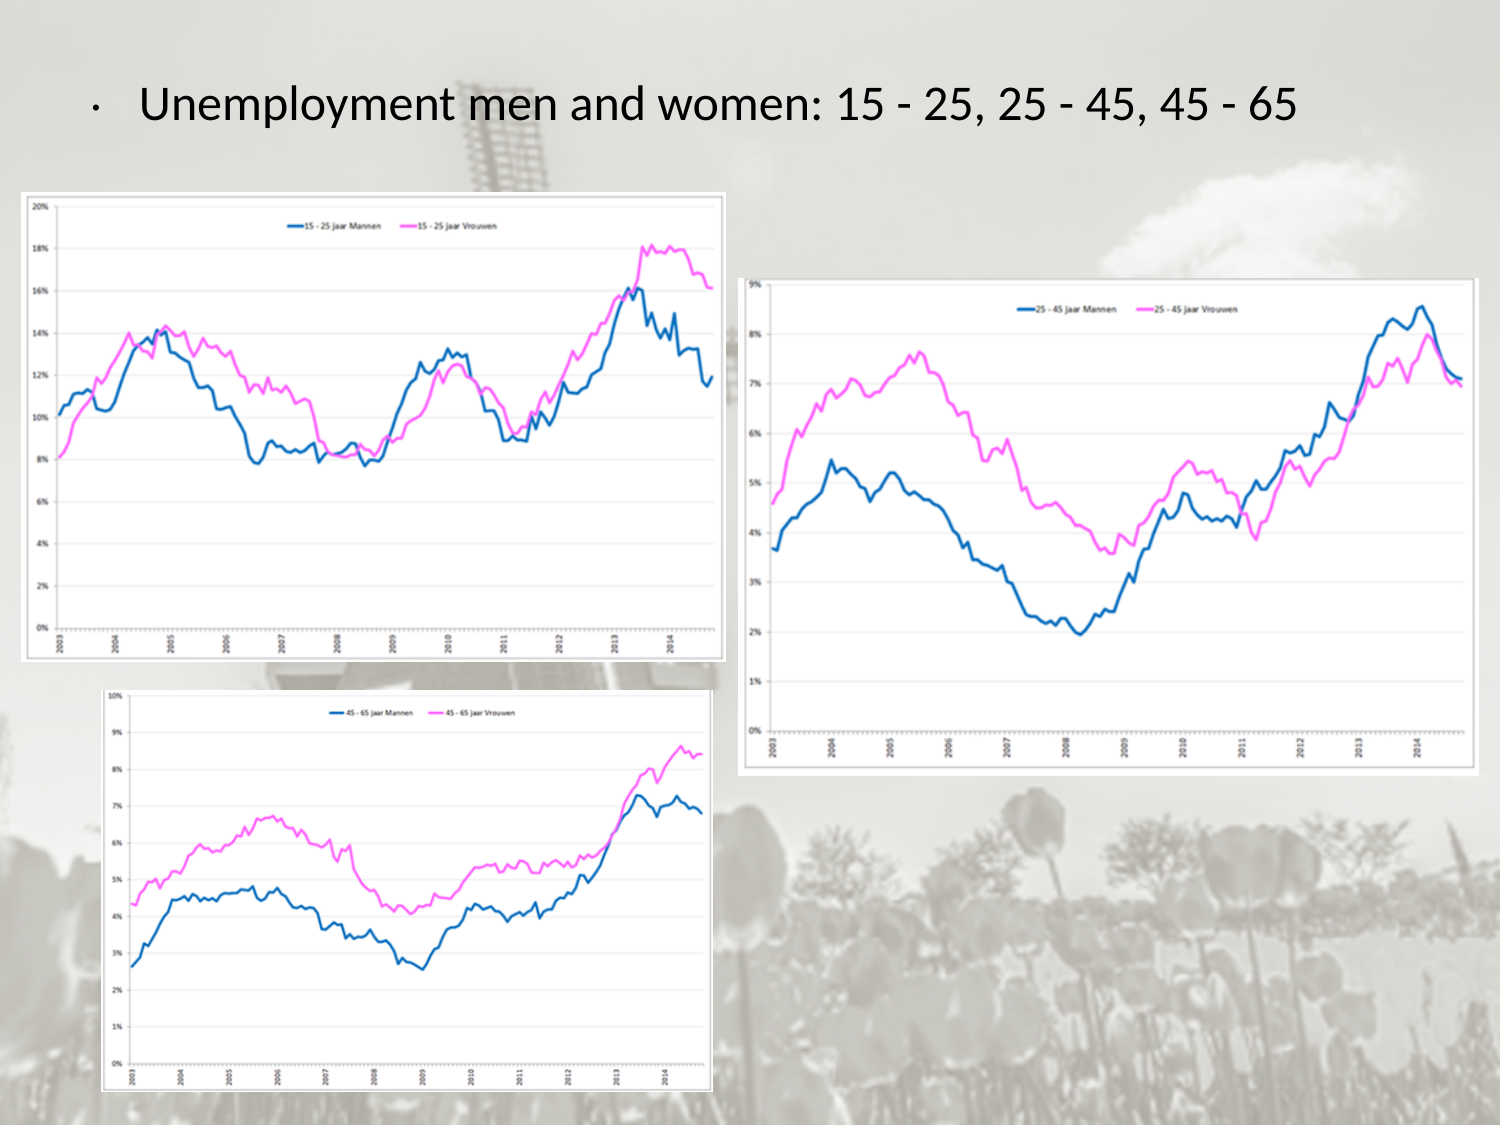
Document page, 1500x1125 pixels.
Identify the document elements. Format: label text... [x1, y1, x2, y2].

picture [0, 0, 1500, 1125]
text_box Unemployment men and women: 15 - 25, 25 - 45, 45 - 65 [77, 75, 1413, 197]
